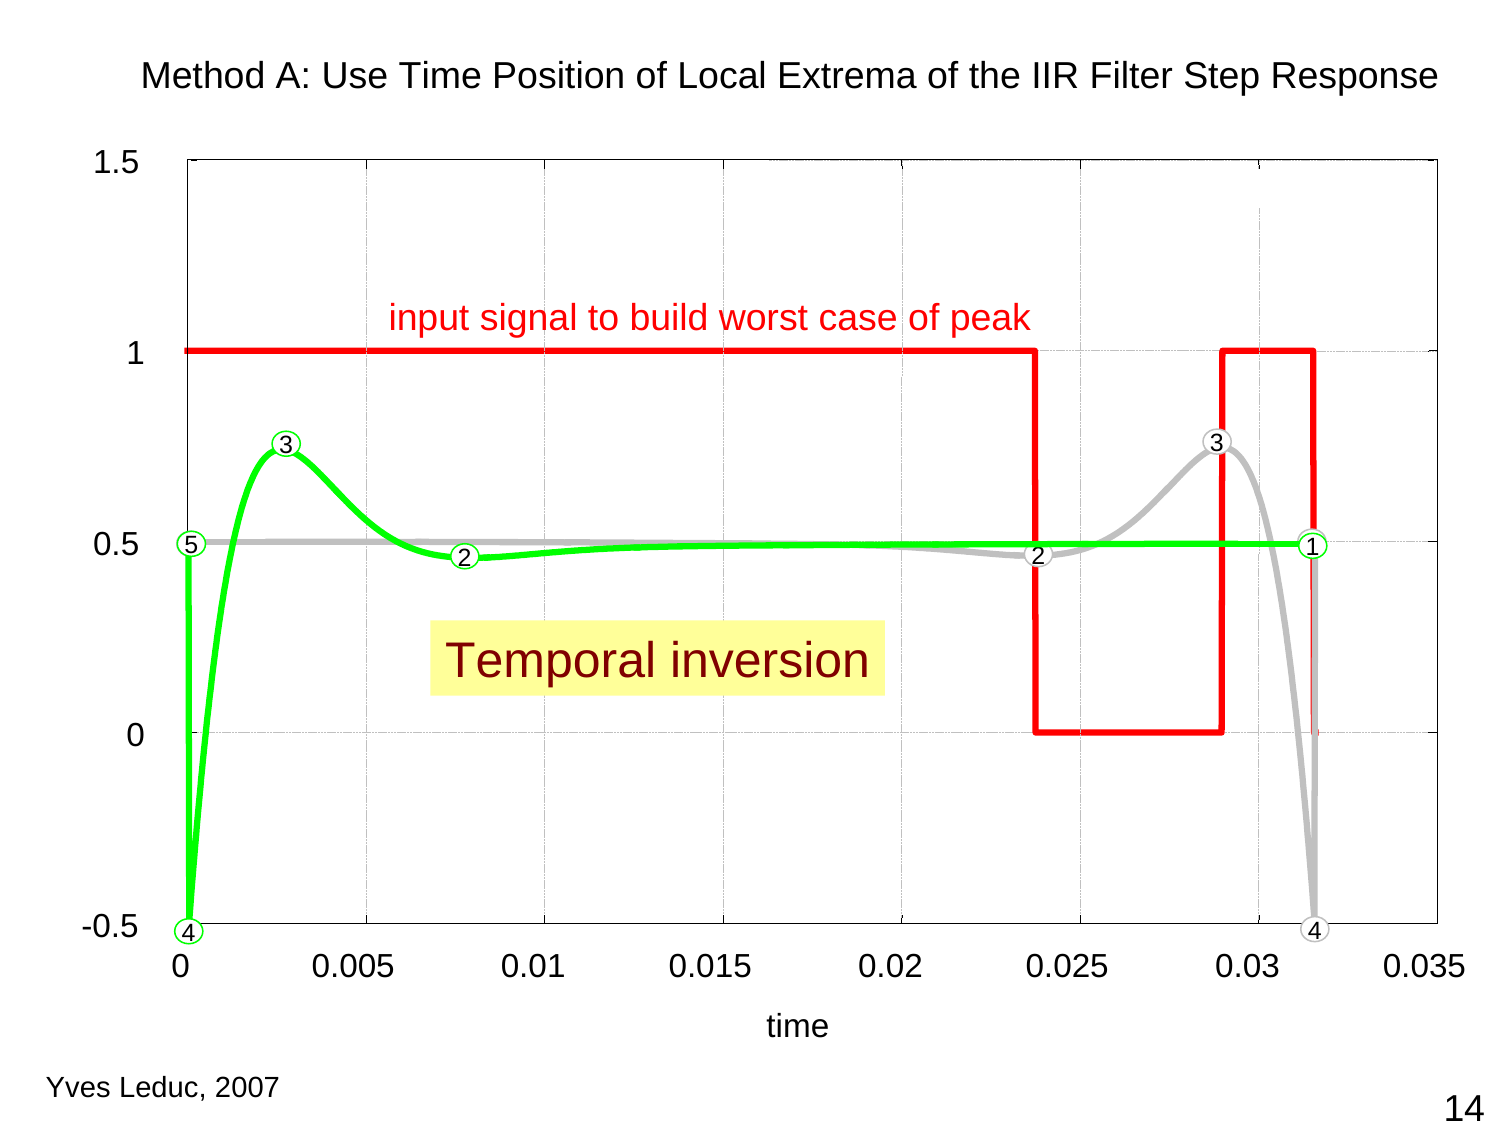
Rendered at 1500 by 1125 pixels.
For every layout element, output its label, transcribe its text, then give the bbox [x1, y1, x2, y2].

text_box 0 [162, 944, 191, 985]
text_box input signal to build worst case of peak [373, 285, 1047, 347]
text_box 4 [1300, 916, 1329, 942]
text_box 2 [450, 543, 479, 569]
text_box 0.02 [848, 944, 924, 985]
text_box 0.01 [491, 944, 566, 985]
text_box 1 [116, 331, 145, 372]
text_box 0.5 [83, 522, 140, 563]
text_box 3 [272, 431, 301, 457]
text_box 0.005 [302, 944, 395, 985]
text_box -0.5 [81, 904, 139, 945]
text_box 0.035 [1373, 944, 1467, 985]
text_box 1.5 [83, 140, 140, 181]
text_box 0 [116, 713, 145, 754]
text_box Method A: Use Time Position of Local Extrema of the IIR Filter Step Response [125, 43, 1455, 104]
text_box 3 [1203, 429, 1232, 455]
text_box Temporal inversion [430, 620, 885, 696]
text_box 4 [174, 918, 203, 944]
text_box time [766, 1004, 830, 1045]
text_box 2 [1024, 548, 1053, 567]
text_box 1 [1298, 533, 1327, 559]
text_box 5 [1297, 529, 1326, 541]
text_box 0.015 [659, 944, 752, 985]
text_box 0.025 [1016, 944, 1109, 985]
text_box 5 [177, 531, 206, 557]
text_box 0.03 [1205, 944, 1281, 985]
